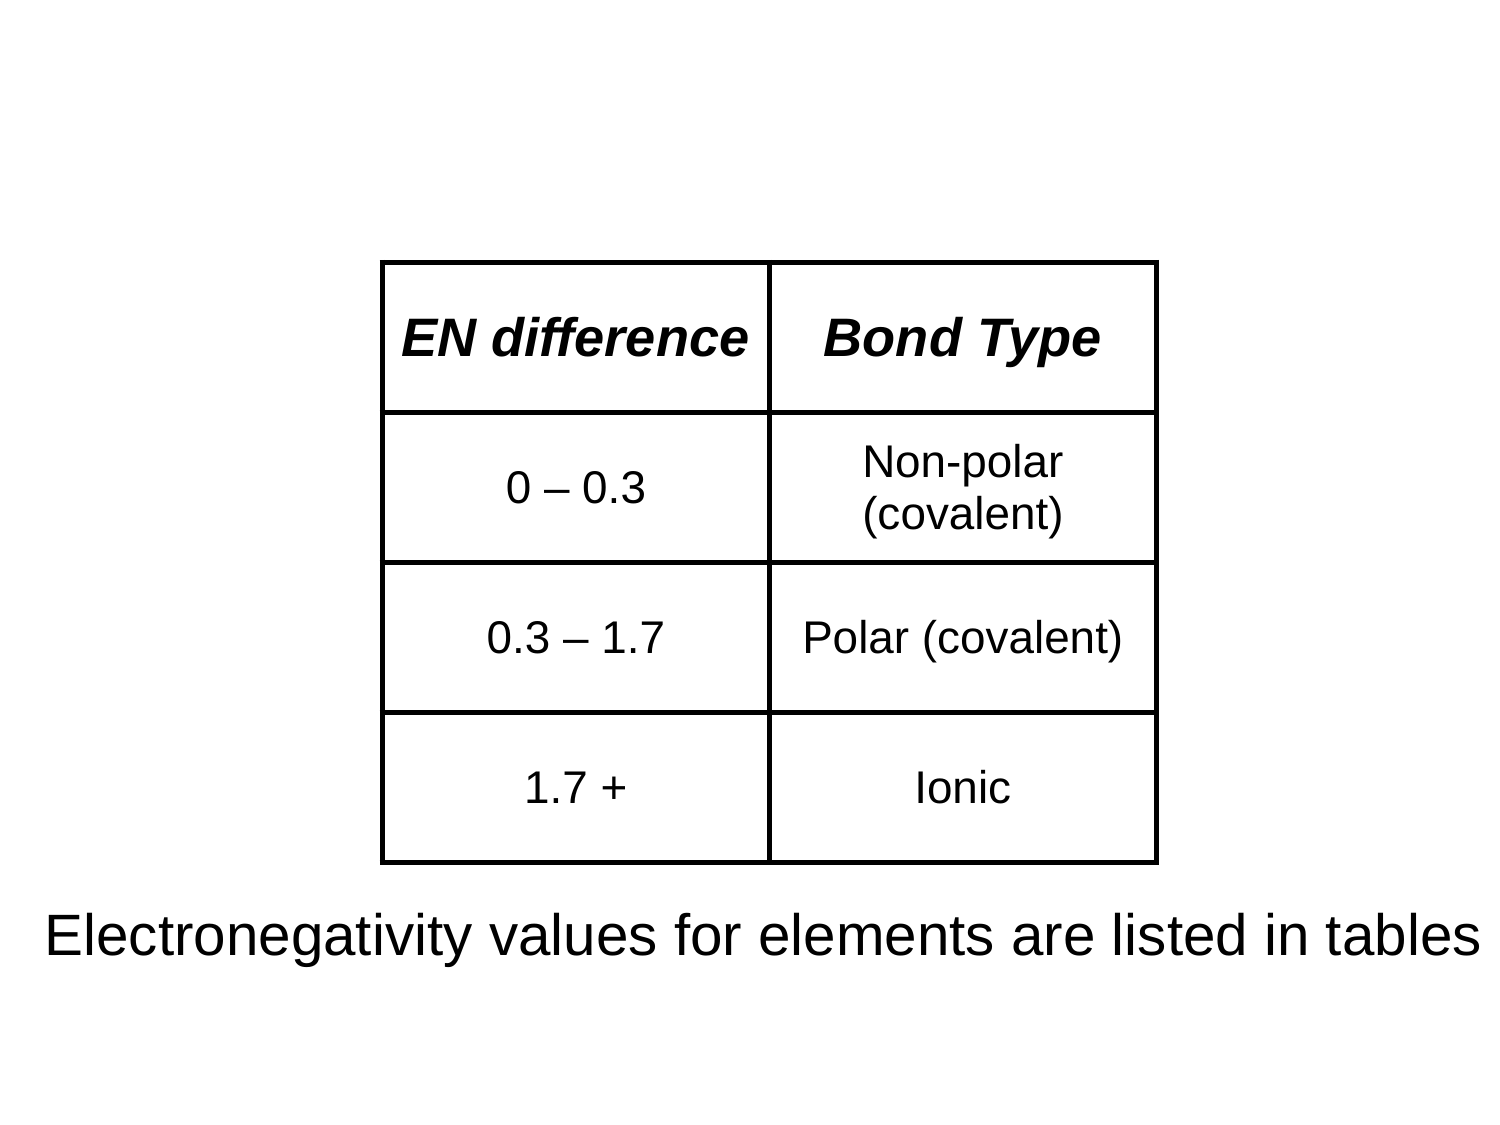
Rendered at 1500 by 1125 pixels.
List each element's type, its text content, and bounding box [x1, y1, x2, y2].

table_cell Non-polar (covalent) [772, 415, 1154, 560]
table_cell Polar (covalent) [772, 565, 1154, 710]
table_header EN difference [385, 265, 767, 410]
table_cell 0.3 – 1.7 [385, 565, 767, 710]
table_cell Ionic [772, 715, 1154, 860]
table_cell 1.7 + [385, 715, 767, 860]
text_box Electronegativity values for elements are listed in tables [30, 895, 1499, 1111]
table_cell 0 – 0.3 [385, 415, 767, 560]
table_header Bond Type [772, 265, 1154, 410]
